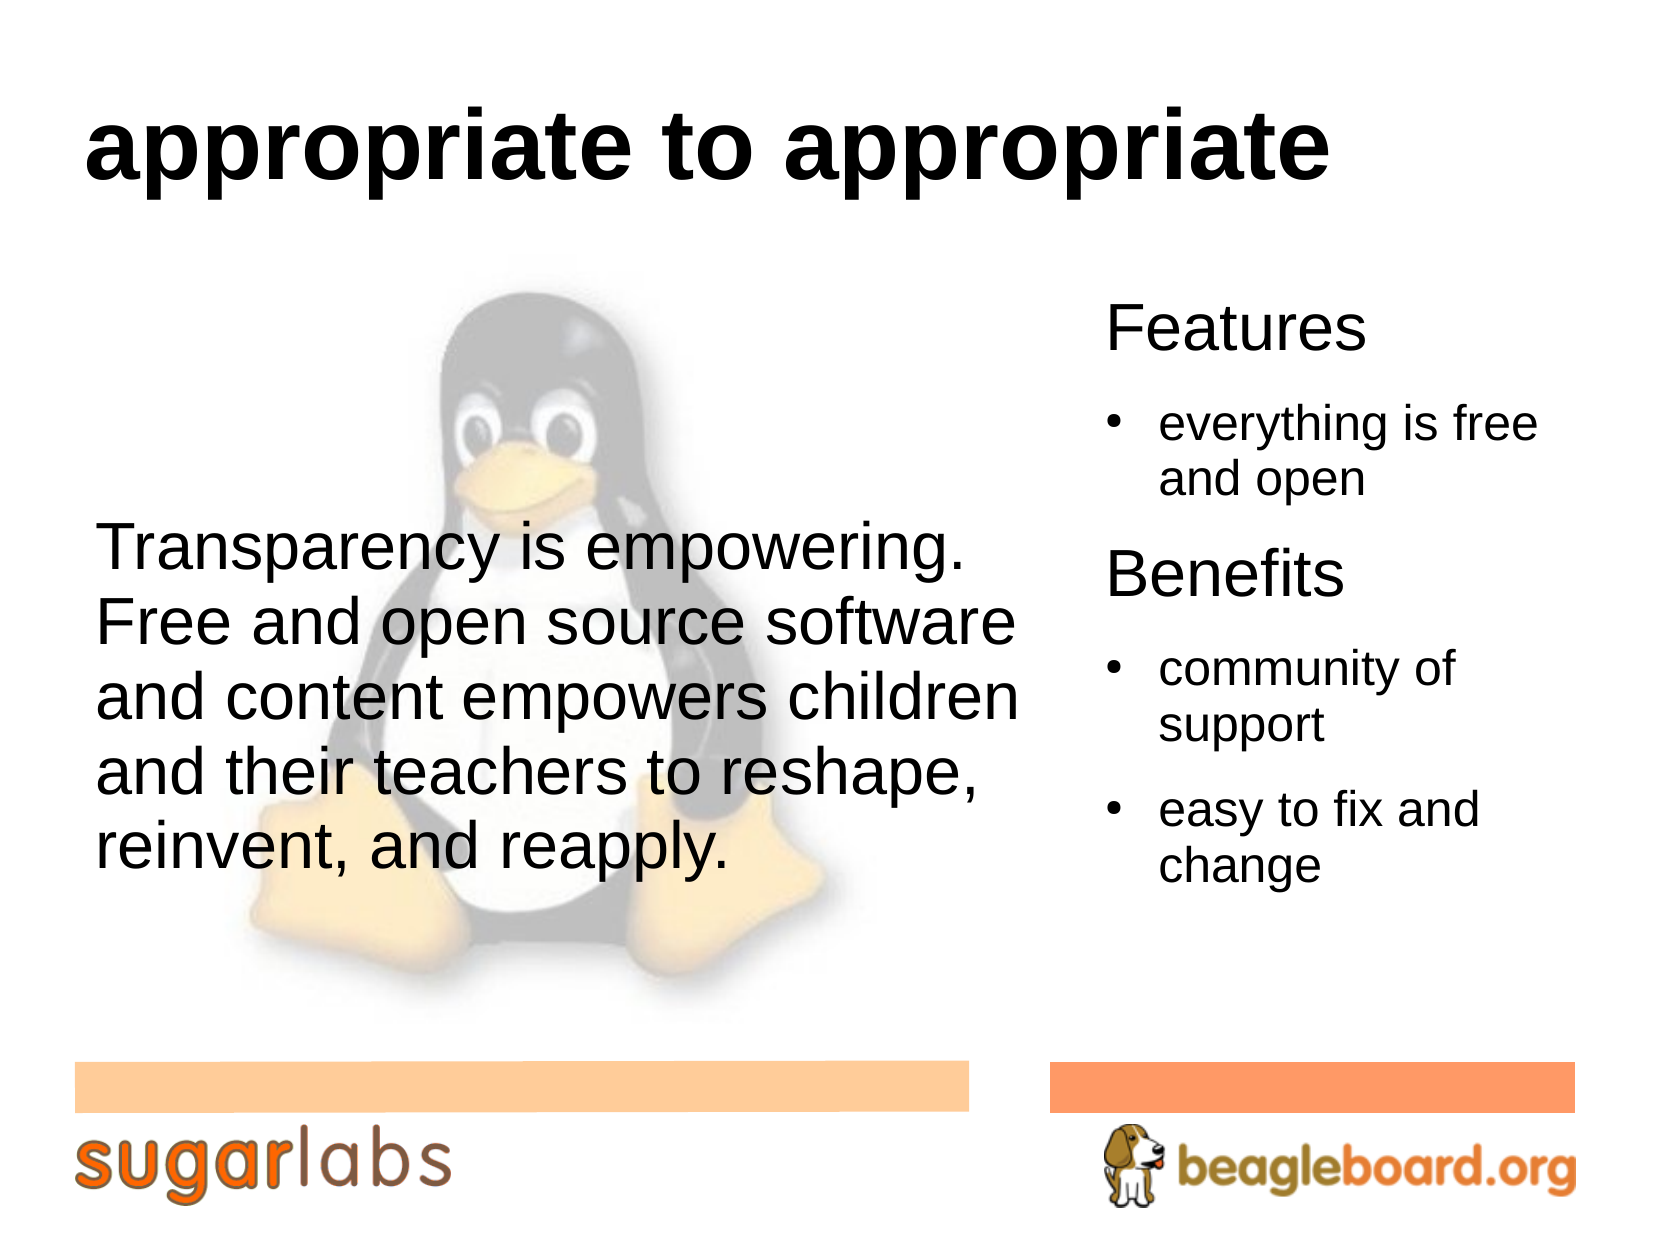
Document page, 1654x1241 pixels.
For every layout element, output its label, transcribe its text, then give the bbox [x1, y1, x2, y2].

list Features everything is free and open Benefits community of support easy to fix and change [1087, 290, 1572, 998]
picture [1104, 1124, 1576, 1208]
title appropriate to appropriate [84, 50, 1538, 258]
picture [75, 1124, 451, 1206]
picture [192, 258, 950, 335]
subtitle Transparency is empowering. Free and open source software and content empowers children and their teachers to reshape, reinvent, and reapply. [84, 335, 1051, 1058]
